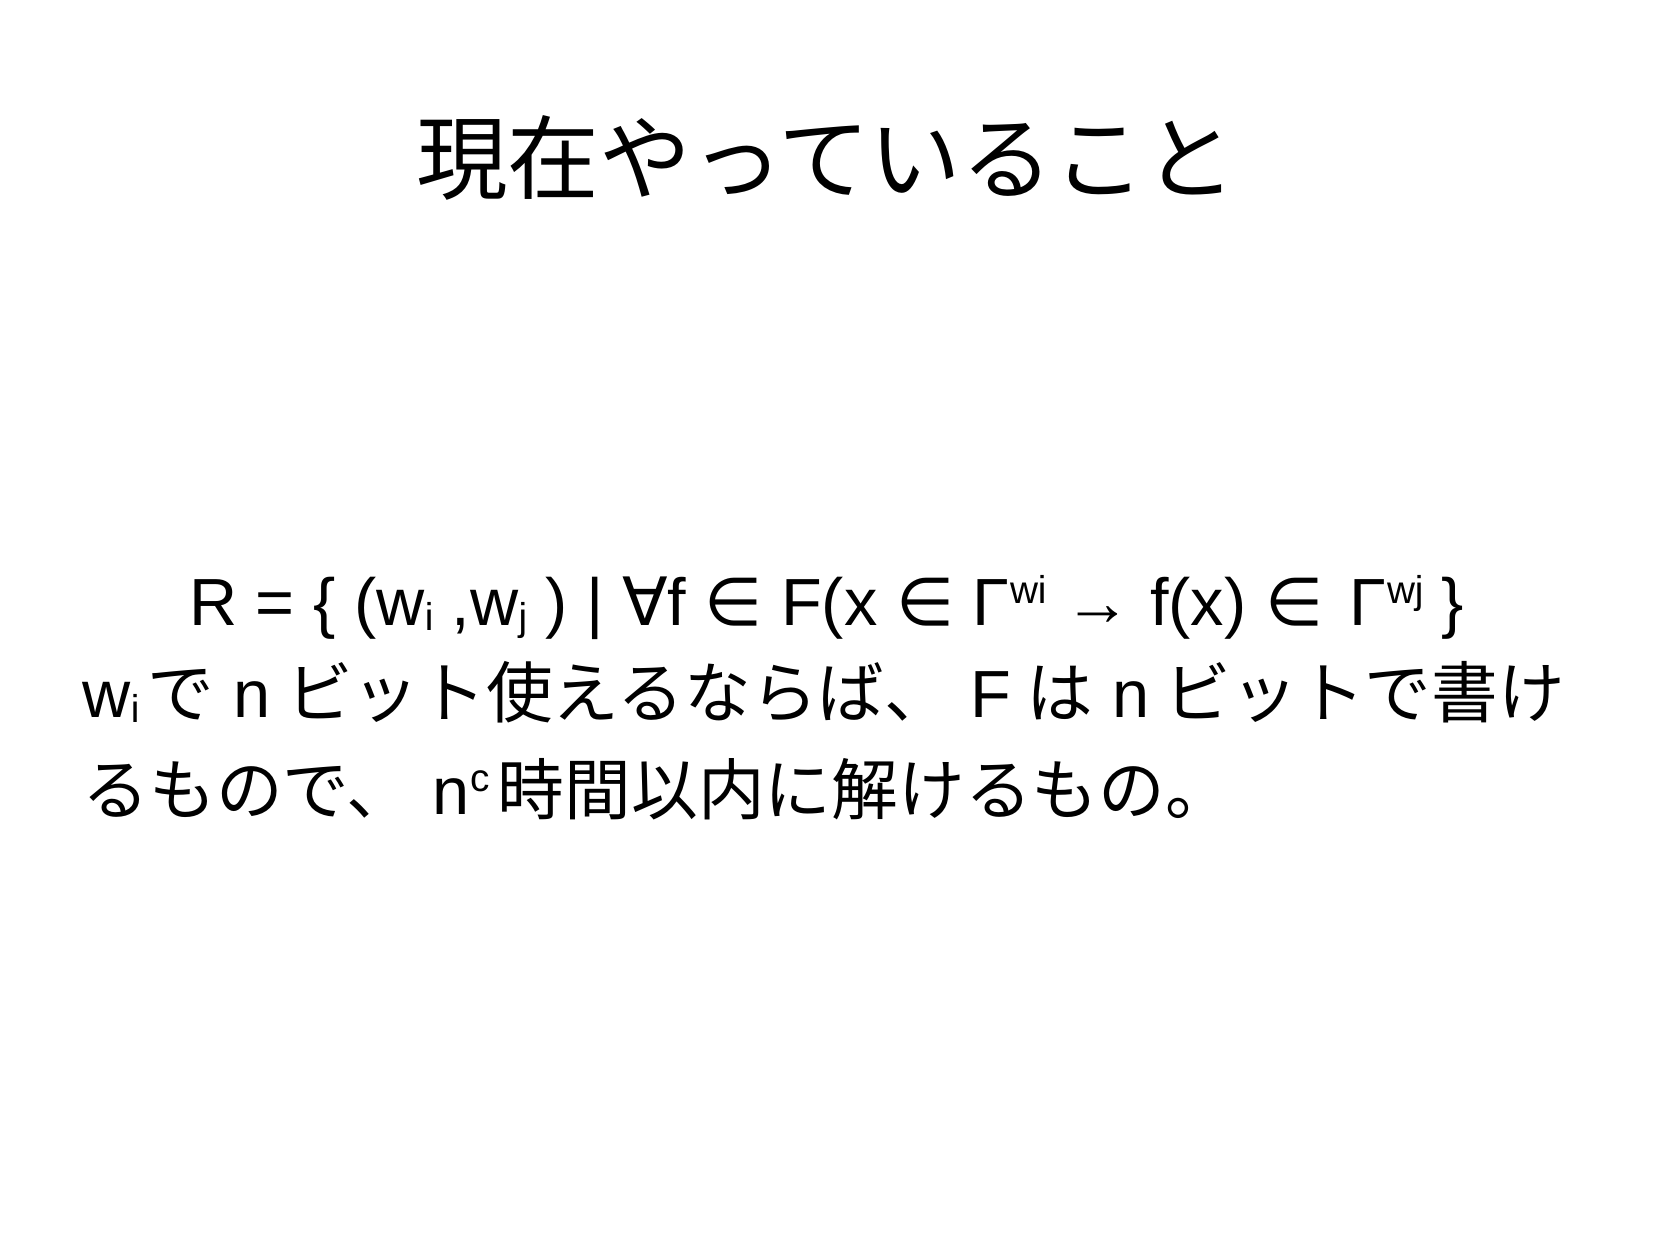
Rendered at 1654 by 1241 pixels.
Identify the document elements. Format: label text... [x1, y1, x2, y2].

title 現在やっていること [82, 56, 1571, 250]
subtitle R = { (wi ,wj ) | ∀f ∈ F(x ∈ Γwi → f(x) ∈ Γwj } wiでnビット使えるならば、Fはnビットで書けるもので、nc時間以内に解けるもの。 [82, 297, 1571, 1102]
